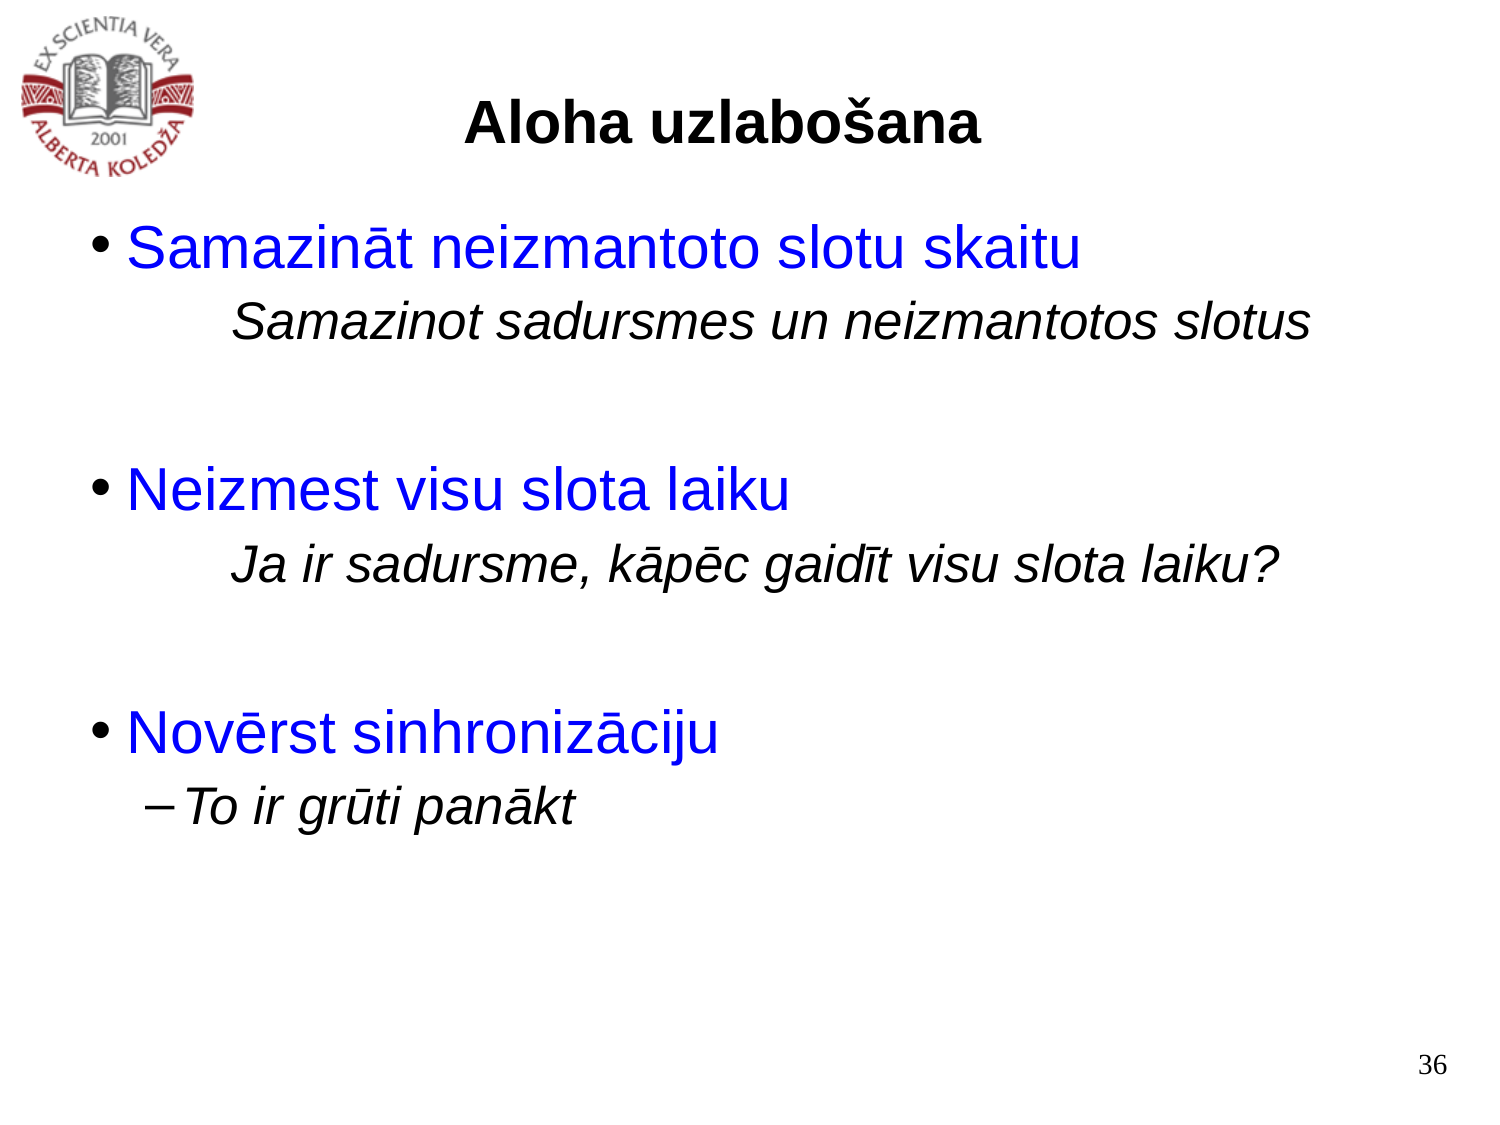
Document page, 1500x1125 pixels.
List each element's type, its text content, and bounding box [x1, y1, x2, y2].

title Aloha uzlabošana [50, 62, 1374, 175]
picture [21, 16, 194, 177]
list Samazināt neizmantoto slotu skaitu Samazinot sadursmes un neizmantotos slotus Neizmest visu slota laiku Ja ir sadursme, kāpēc gaidīt visu slota laiku? Novērst sinhronizāciju To ir grūti panākt [74, 200, 1463, 1101]
